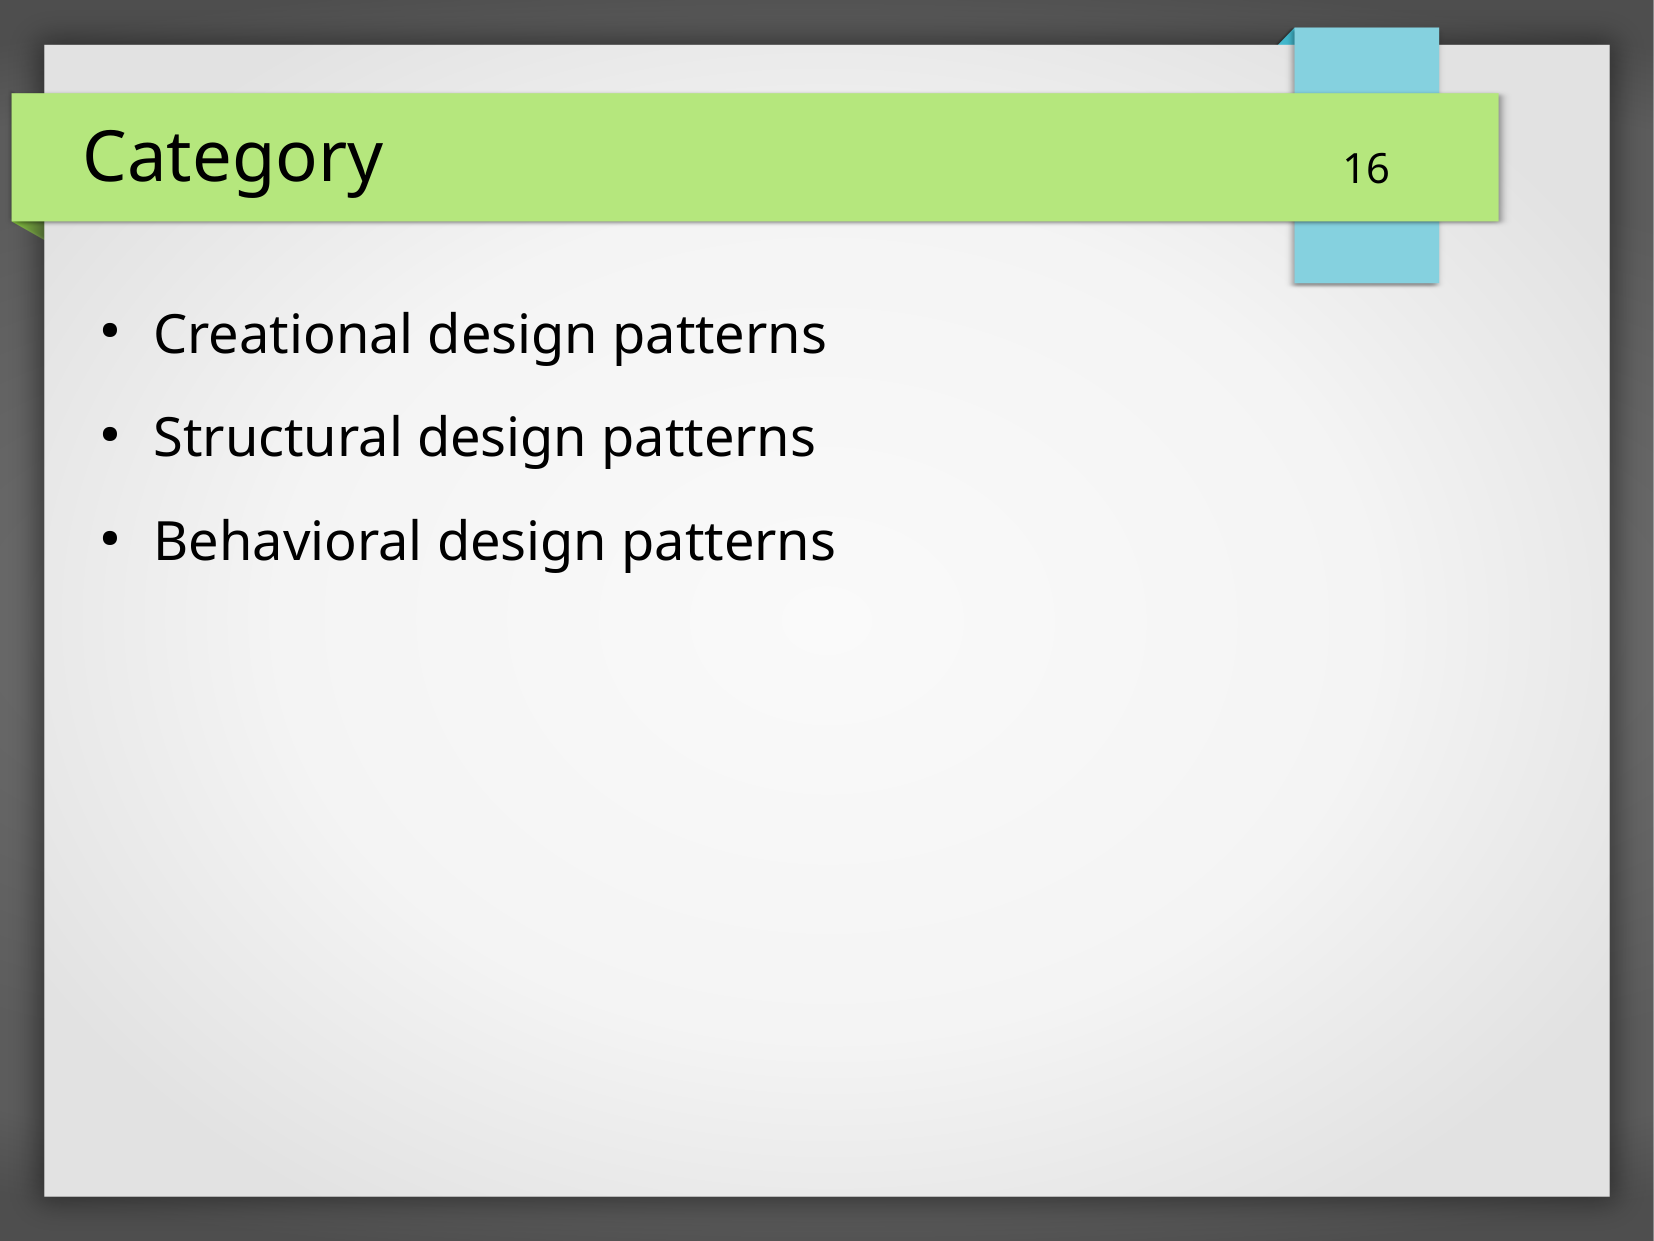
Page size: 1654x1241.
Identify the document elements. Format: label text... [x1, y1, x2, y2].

picture [0, 0, 1654, 1241]
text_box <number> [1254, 131, 1479, 207]
title Category [82, 94, 1264, 213]
list Creational design patterns Structural design patterns Behavioral design patterns [82, 295, 1571, 1015]
